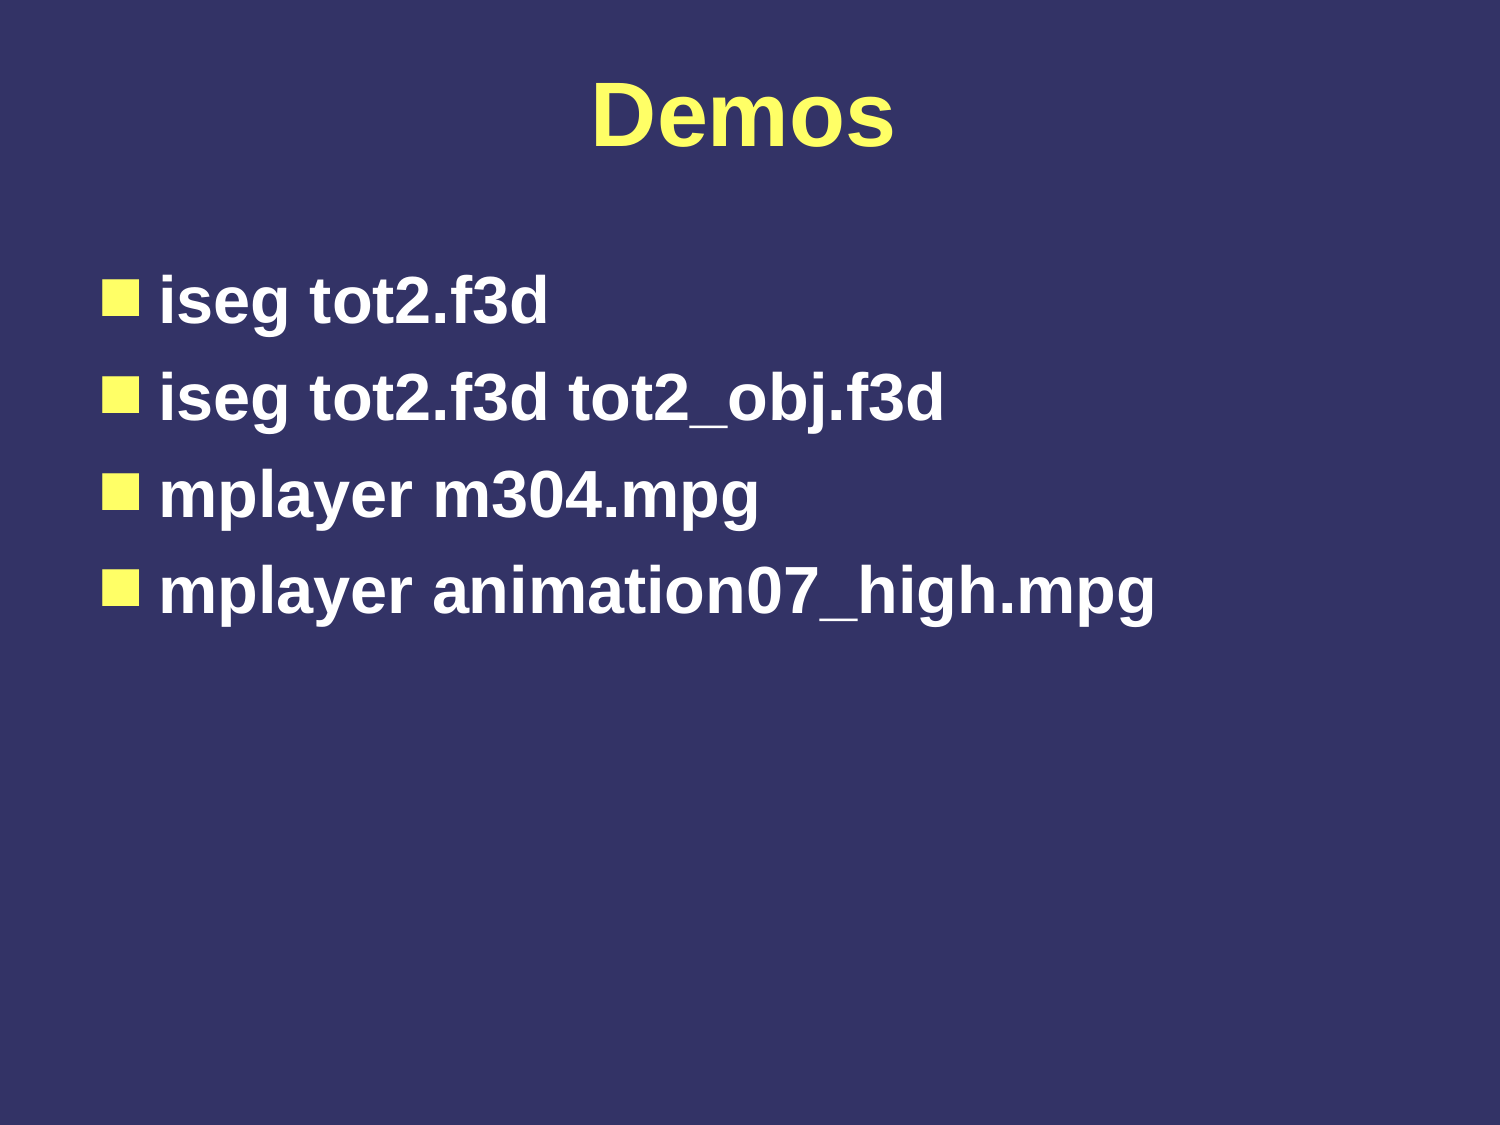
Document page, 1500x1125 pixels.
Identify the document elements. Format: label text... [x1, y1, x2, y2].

list iseg tot2.f3d iseg tot2.f3d tot2_obj.f3d mplayer m304.mpg mplayer animation07_high.mpg [102, 258, 1390, 1005]
title Demos [99, 0, 1388, 226]
